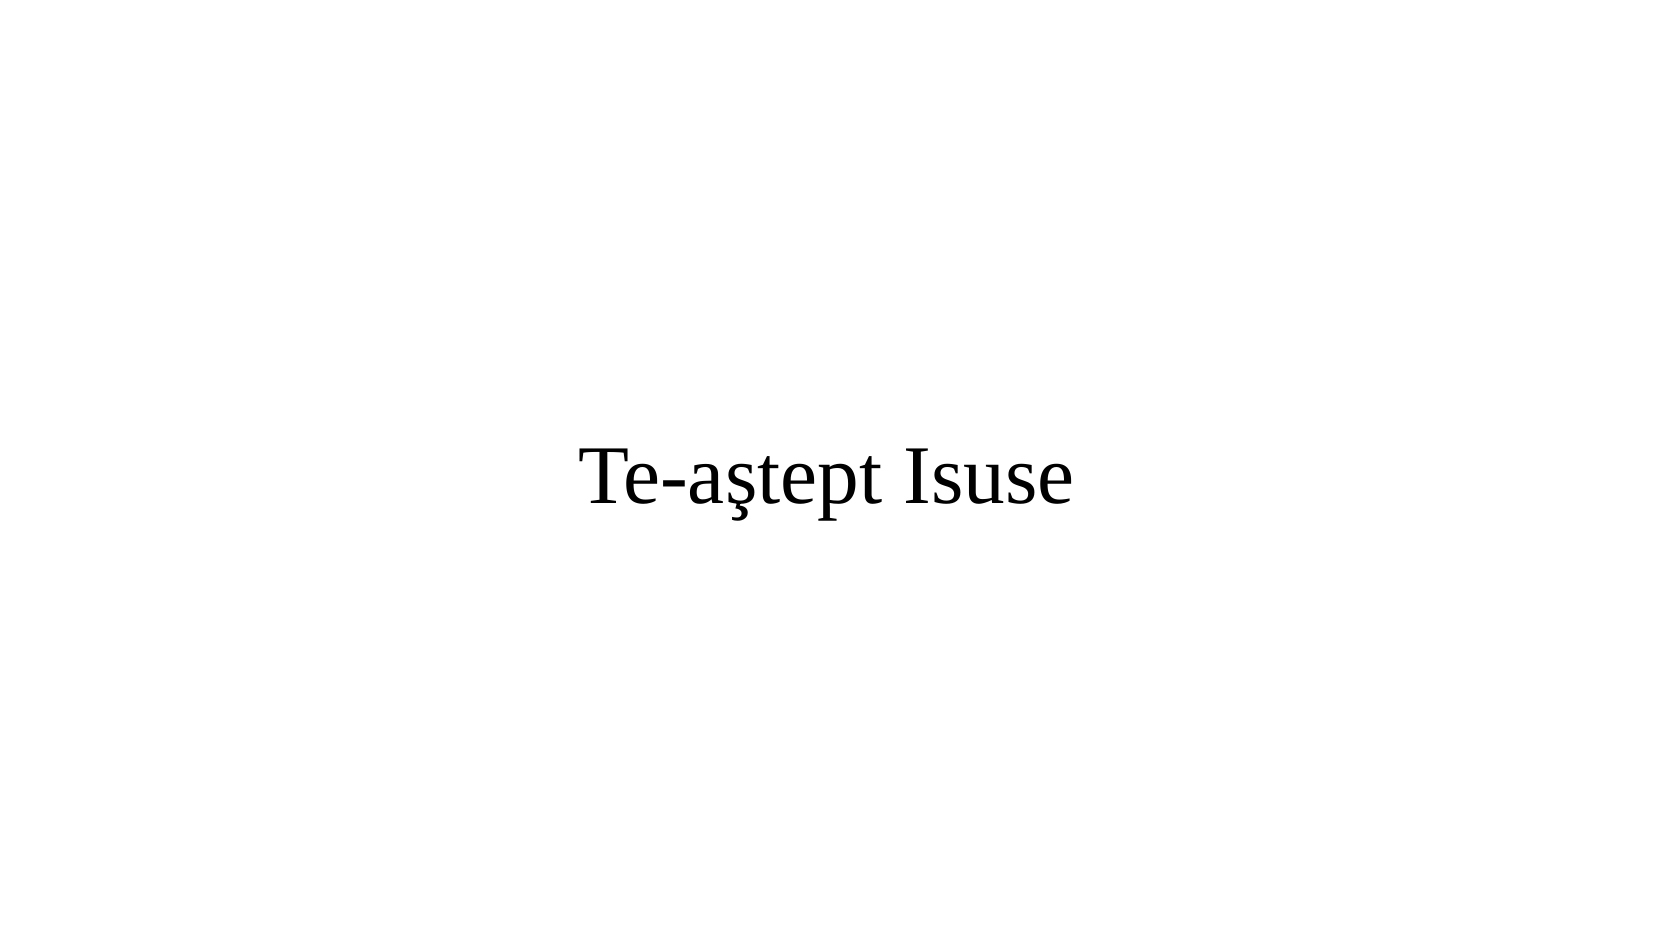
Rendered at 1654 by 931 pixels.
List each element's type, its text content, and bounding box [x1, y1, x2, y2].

title Te-aştept Isuse [165, 420, 1489, 521]
